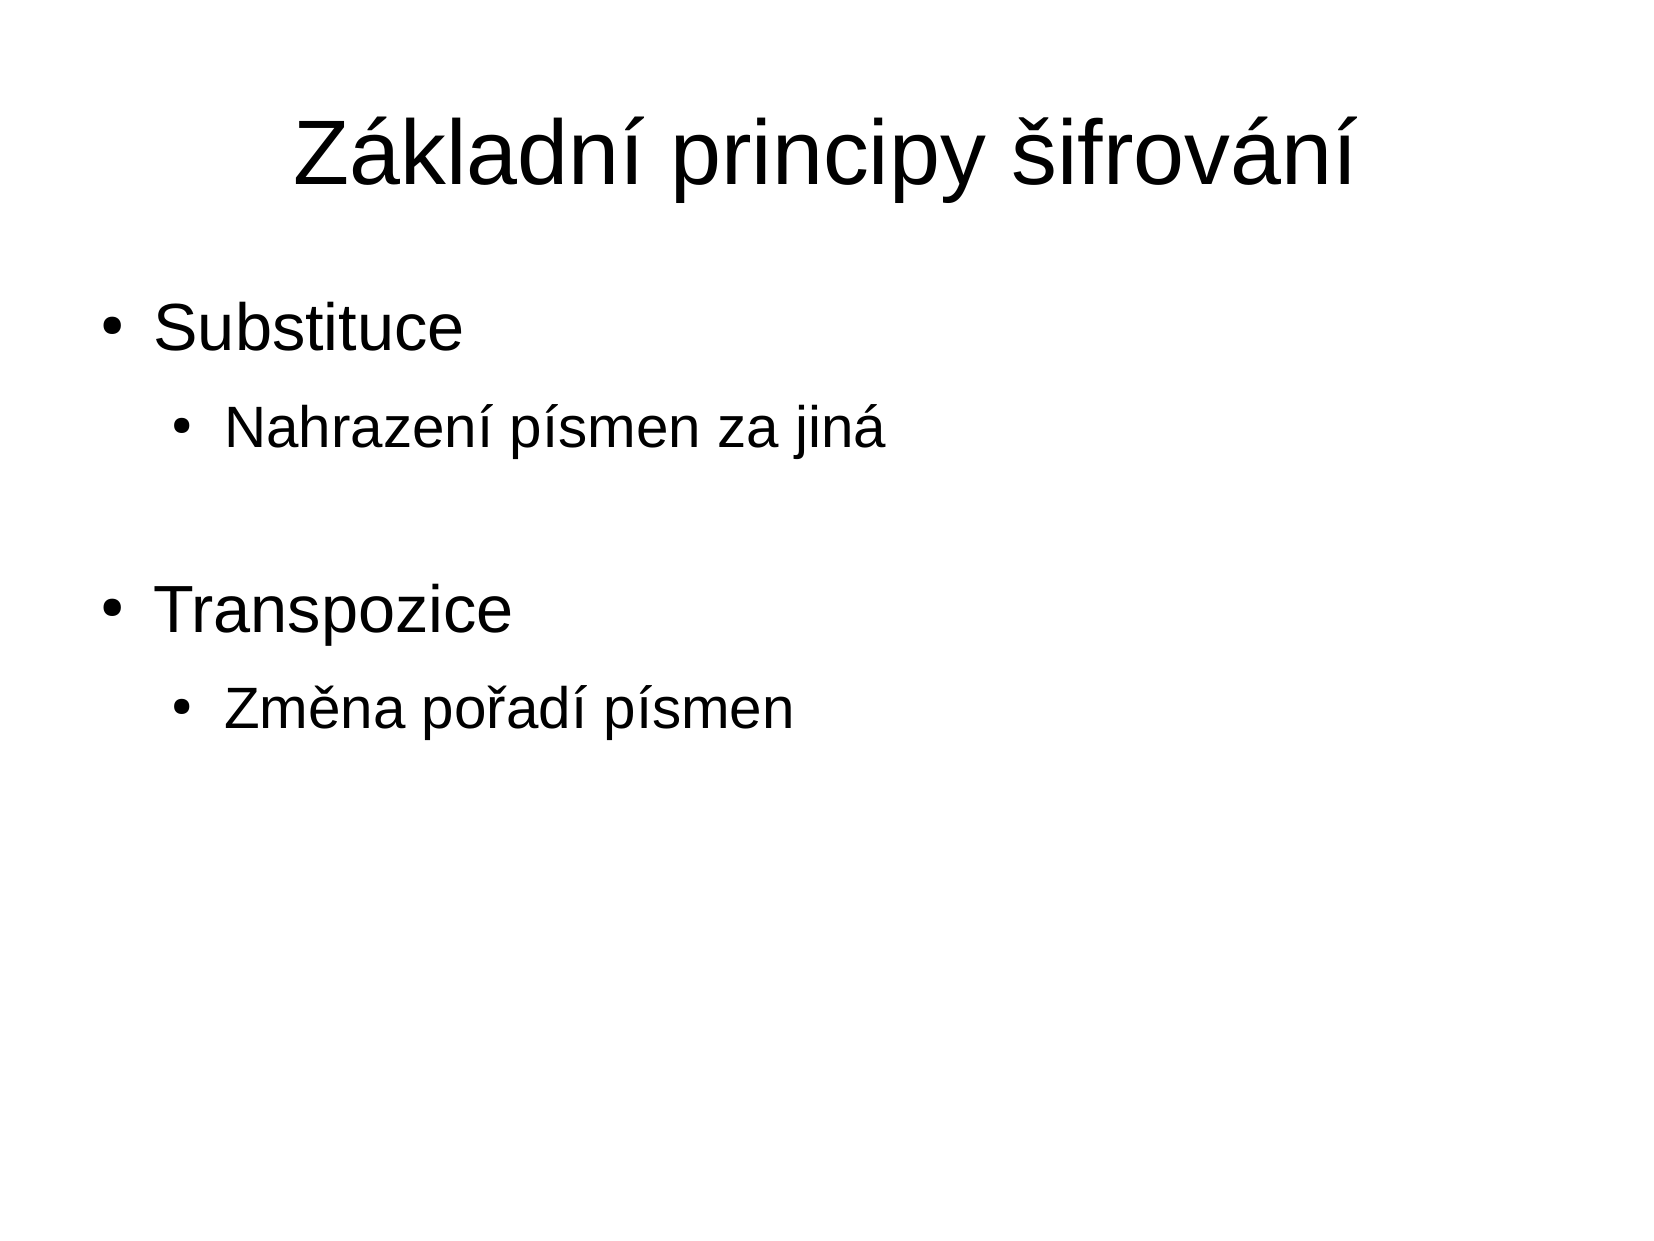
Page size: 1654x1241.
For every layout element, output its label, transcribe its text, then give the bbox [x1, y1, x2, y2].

title Základní principy šifrování [82, 56, 1571, 250]
list Substituce Nahrazení písmen za jiná Transpozice Změna pořadí písmen [82, 290, 1571, 1094]
